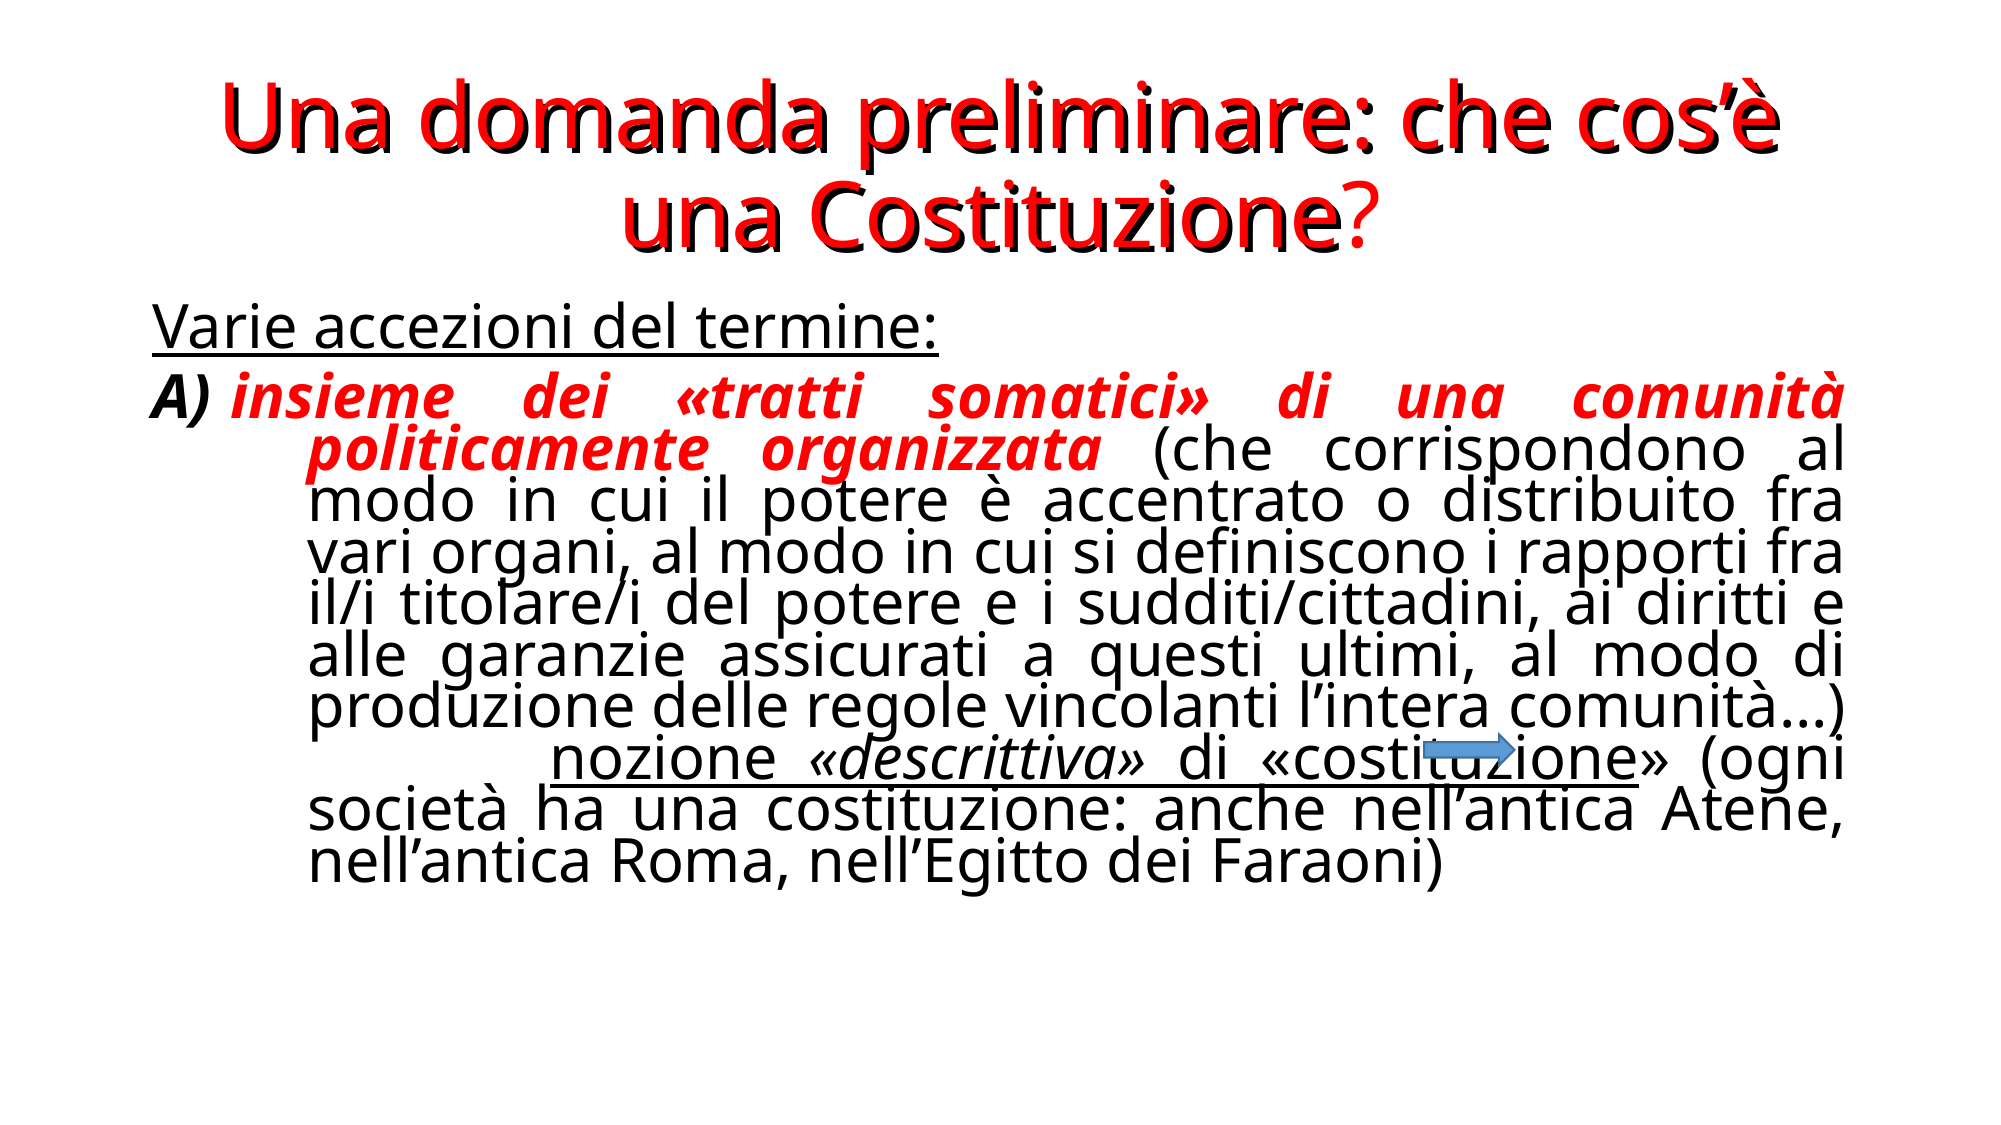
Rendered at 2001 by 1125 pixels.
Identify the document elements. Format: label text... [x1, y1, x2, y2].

list Varie accezioni del termine: insieme dei «tratti somatici» di una comunità politicamente organizzata (che corrispondono al modo in cui il potere è accentrato o distribuito fra vari organi, al modo in cui si definiscono i rapporti fra il/i titolare/i del potere e i sudditi/cittadini, ai diritti e alle garanzie assicurati a questi ultimi, al modo di produzione delle regole vincolanti l’intera comunità…) nozione «descrittiva» di «costituzione» (ogni società ha una costituzione: anche nell’antica Atene, nell’antica Roma, nell’Egitto dei Faraoni) [137, 299, 1863, 1014]
text_box [1424, 734, 1515, 766]
title Una domanda preliminare: che cos’è una Costituzione? [137, 59, 1863, 278]
